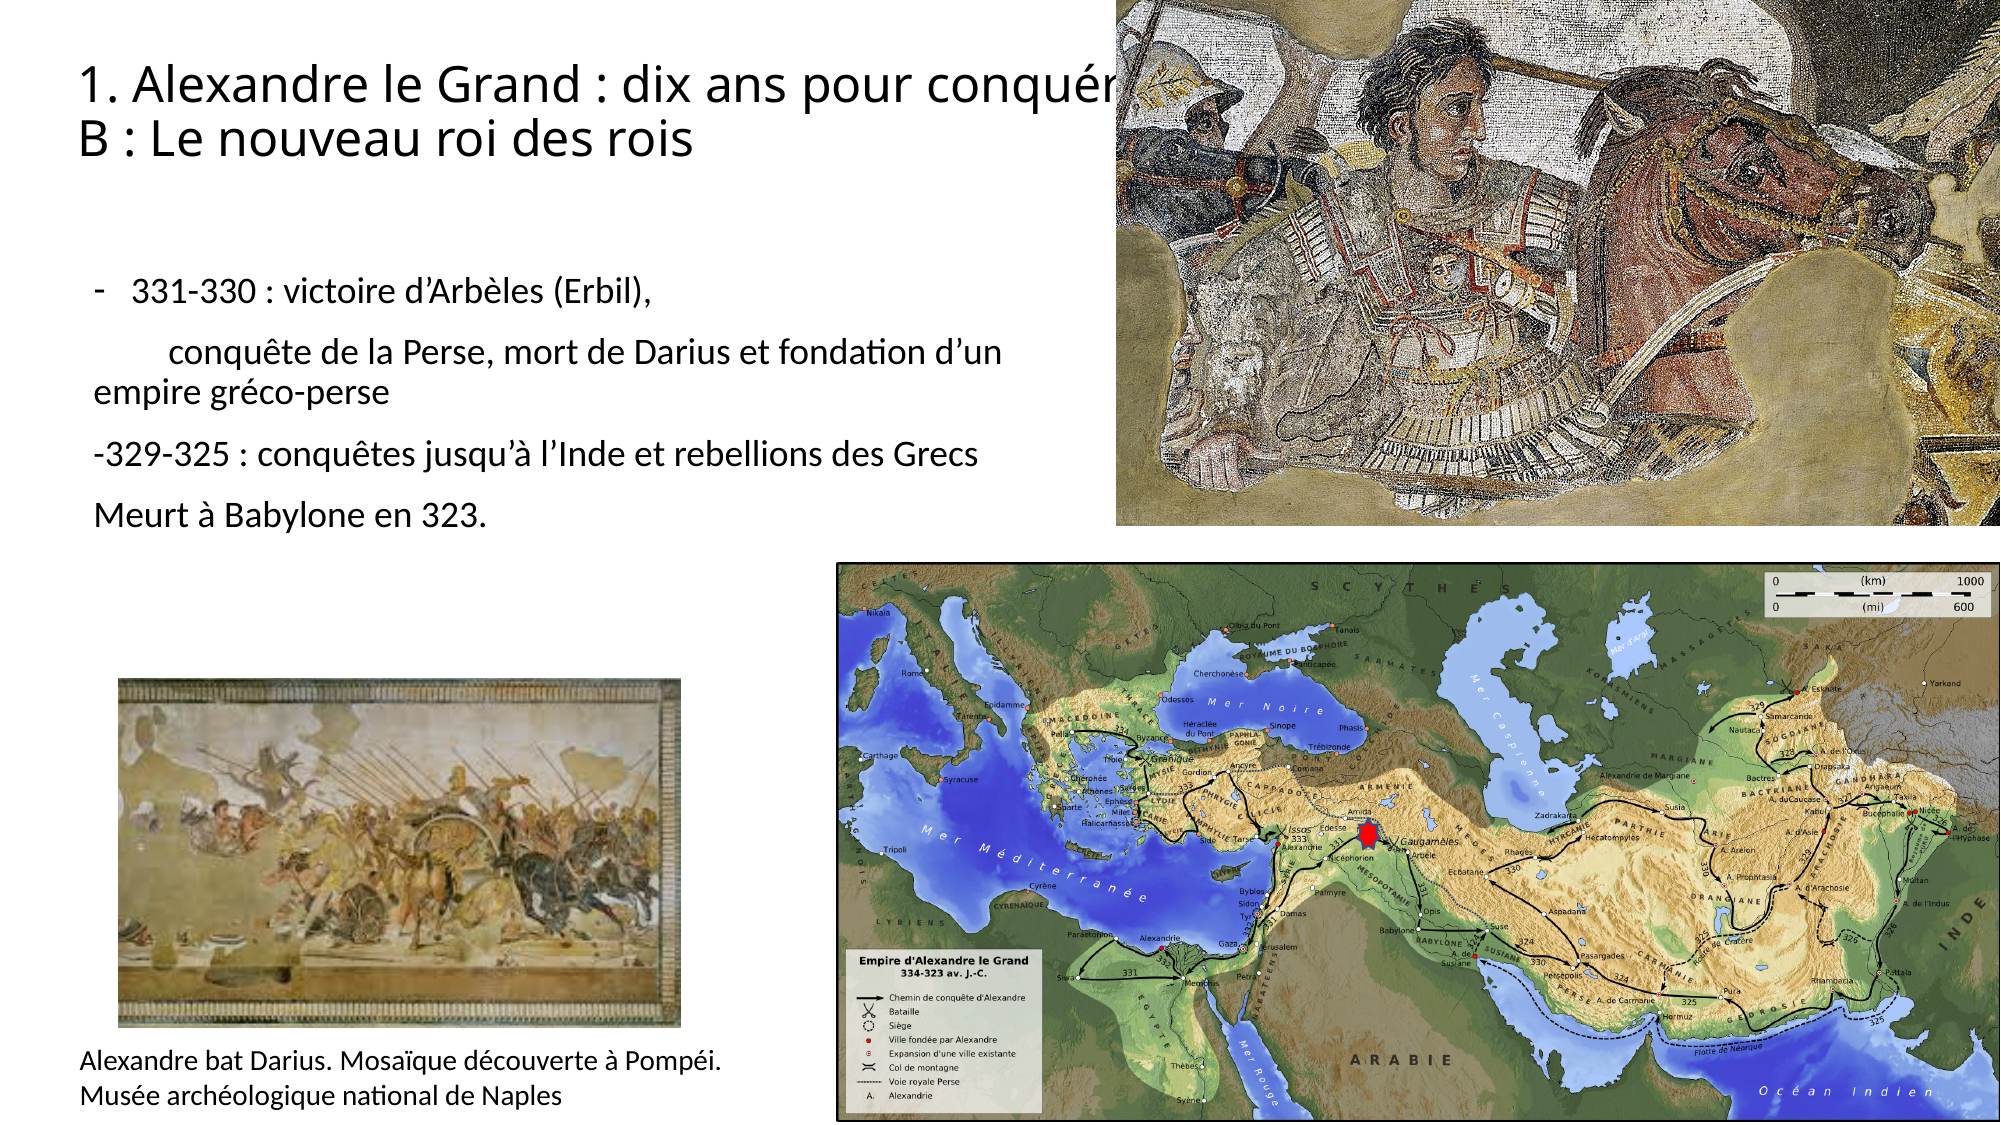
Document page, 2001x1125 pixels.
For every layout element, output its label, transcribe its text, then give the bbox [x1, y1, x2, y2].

title 1. Alexandre le Grand : dix ans pour conquérir un monde B : Le nouveau roi des rois [62, 4, 1116, 223]
picture [118, 678, 681, 1028]
text_box Alexandre bat Darius. Mosaïque découverte à Pompéi. Musée archéologique national de Naples [64, 1034, 773, 1120]
picture [1116, 0, 2000, 527]
text_box [1356, 818, 1381, 849]
picture [836, 563, 2000, 1122]
list 331-330 : victoire d’Arbèles (Erbil), conquête de la Perse, mort de Darius et fondation d’un empire gréco-perse -329-325 : conquêtes jusqu’à l’Inde et rebellions des Grecs Meurt à Babylone en 323. [78, 263, 1055, 887]
